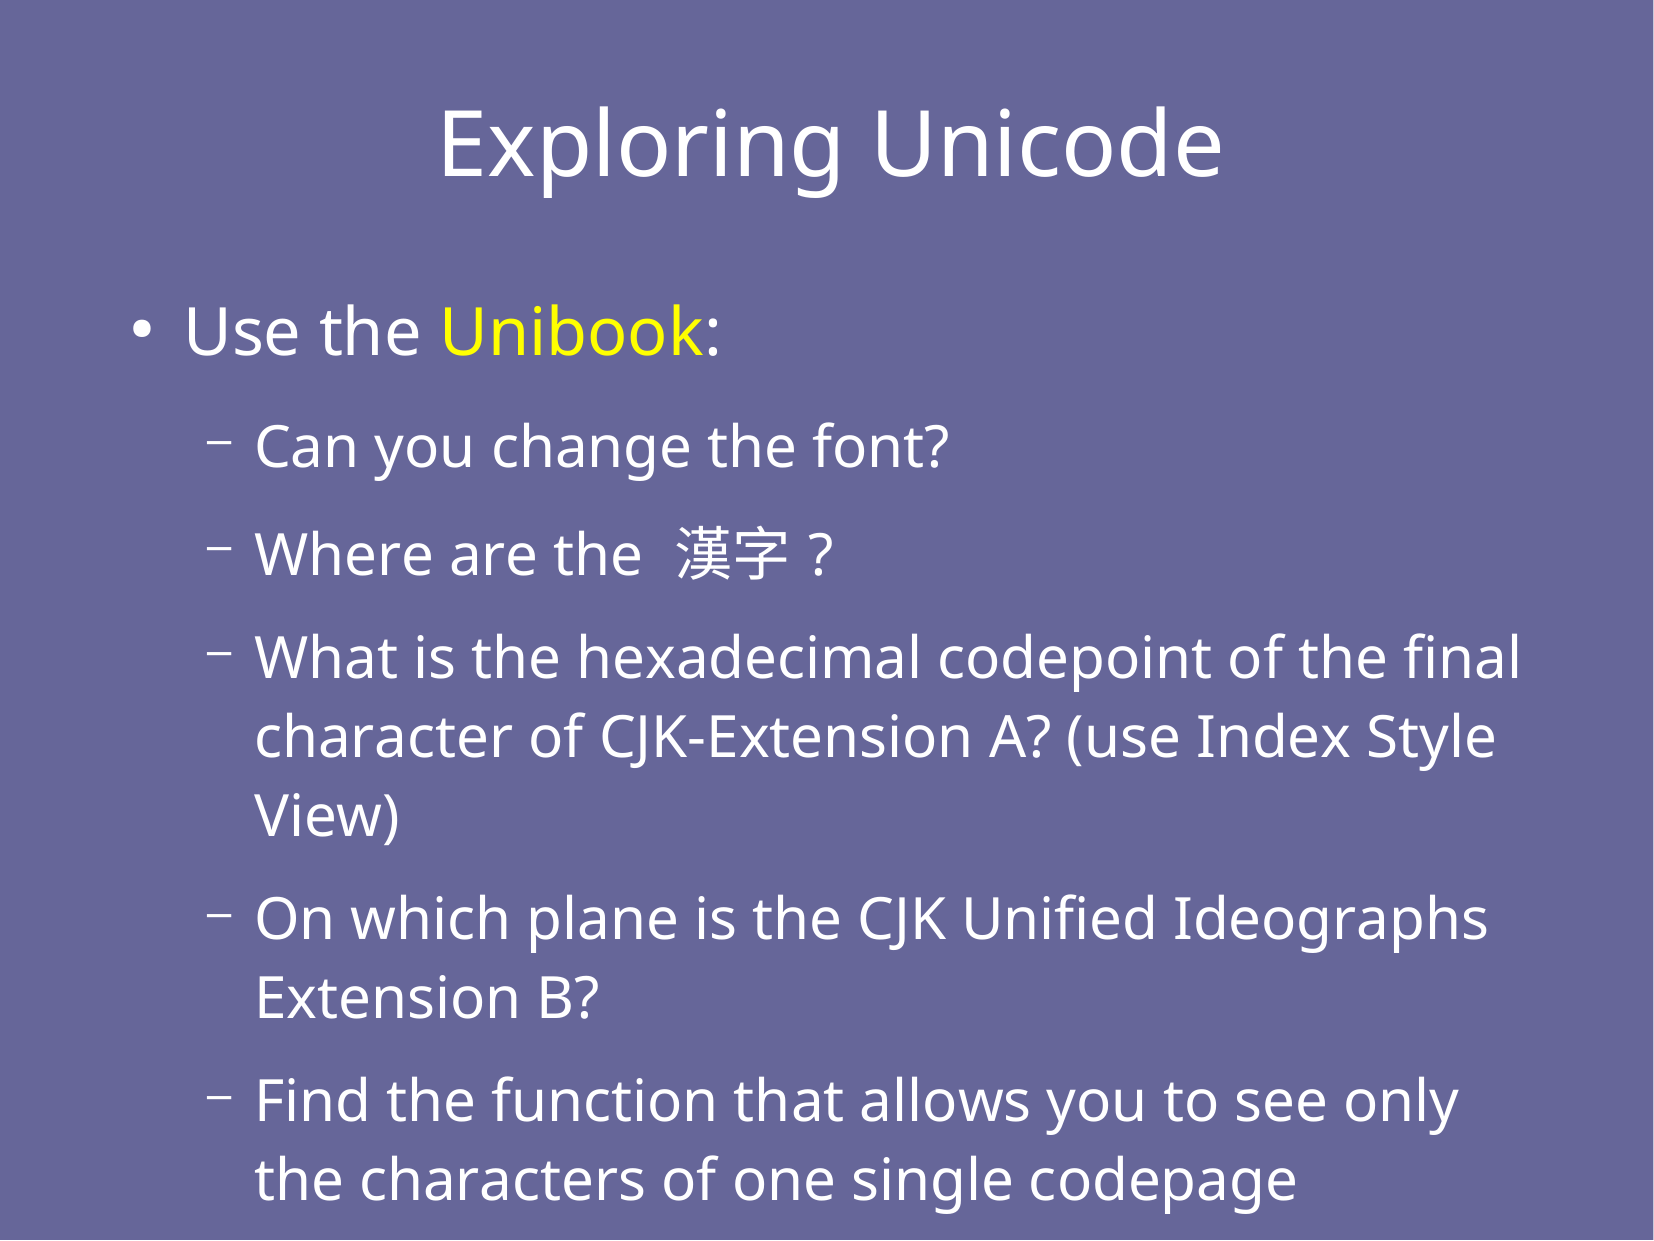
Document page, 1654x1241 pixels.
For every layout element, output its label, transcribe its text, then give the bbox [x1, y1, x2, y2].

list Use the Unibook: Can you change the font? Where are the 漢字? What is the hexadecimal codepoint of the final character of CJK-Extension A? (use Index Style View) On which plane is the CJK Unified Ideographs Extension B? Find the function that allows you to see only the characters of one single codepage [112, 284, 1525, 1201]
title Exploring Unicode [125, 37, 1538, 245]
